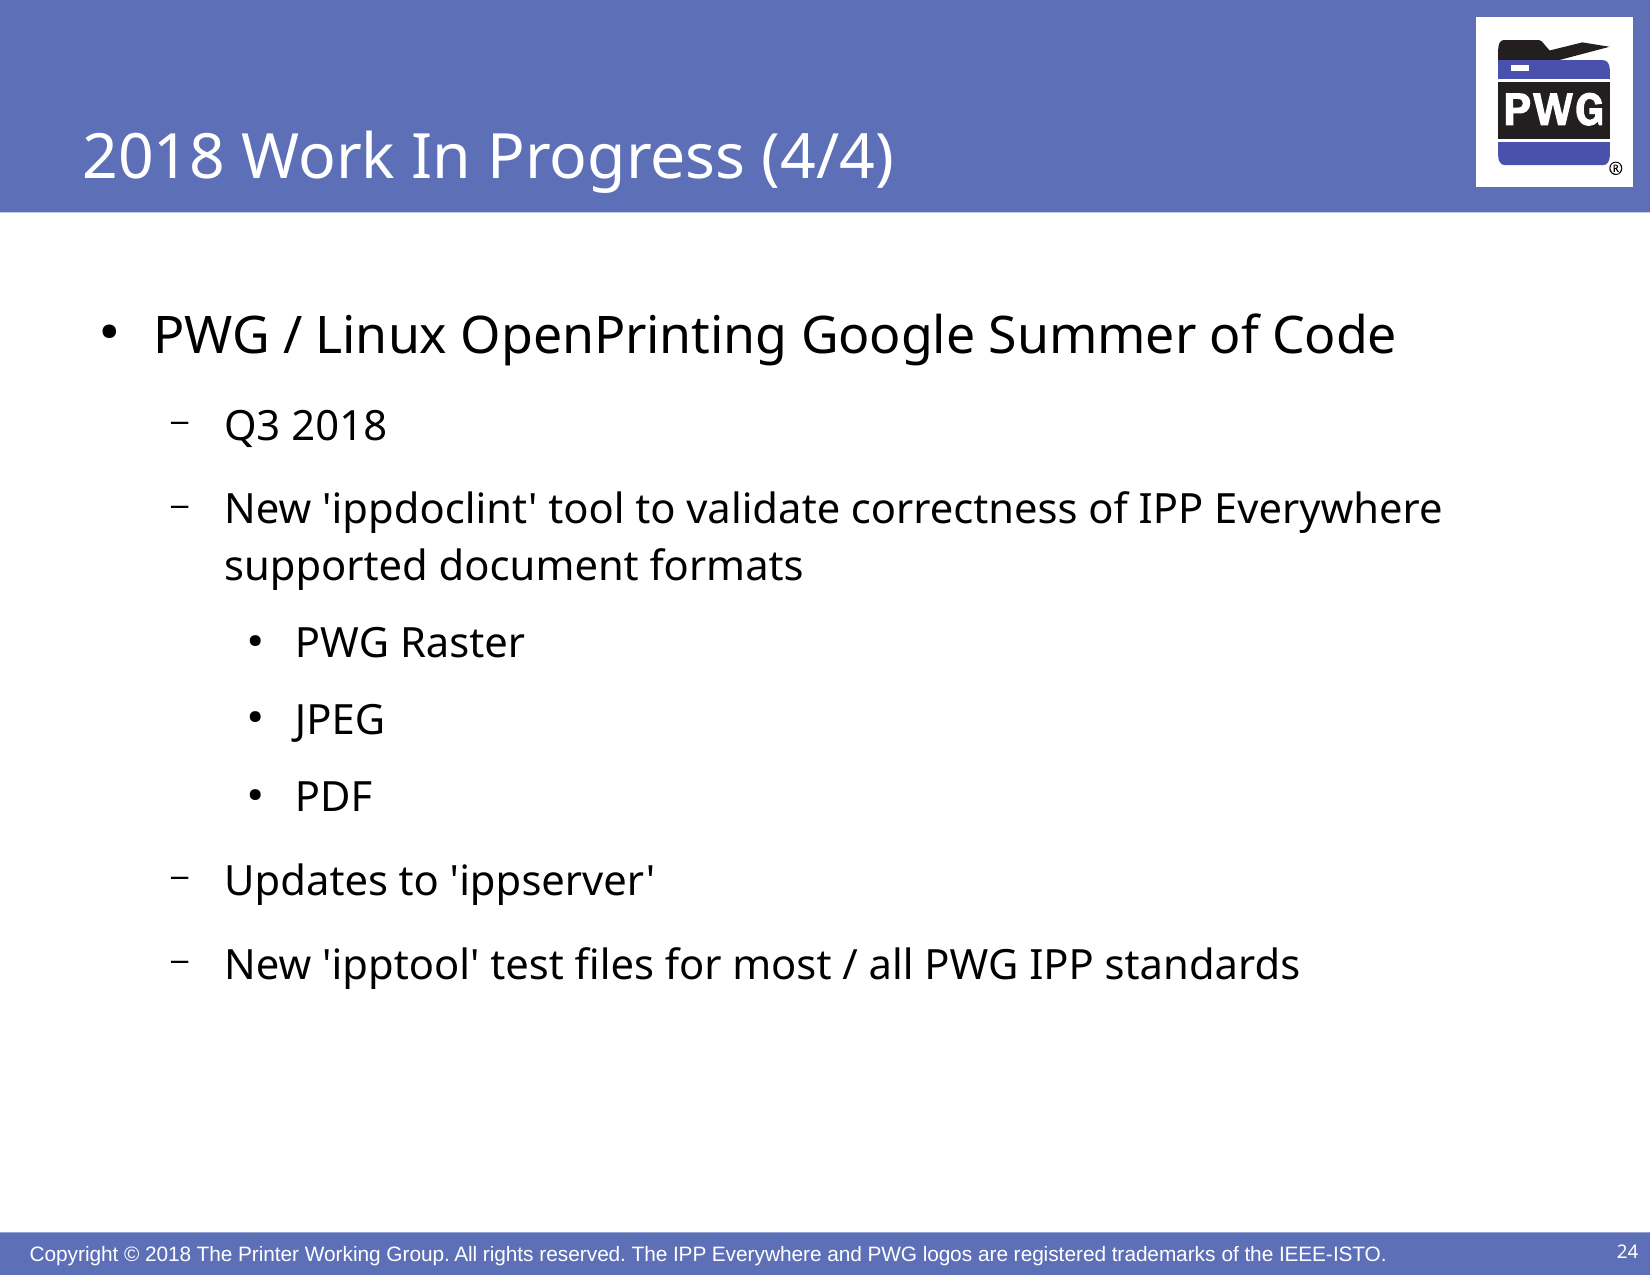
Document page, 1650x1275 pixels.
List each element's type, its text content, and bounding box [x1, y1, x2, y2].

list PWG / Linux OpenPrinting Google Summer of Code Q3 2018 New 'ippdoclint' tool to validate correctness of IPP Everywhere supported document formats PWG Raster JPEG PDF Updates to 'ippserver' New 'ipptool' test files for most / all PWG IPP standards [82, 298, 1568, 1156]
title 2018 Work In Progress (4/4) [82, 8, 1449, 198]
